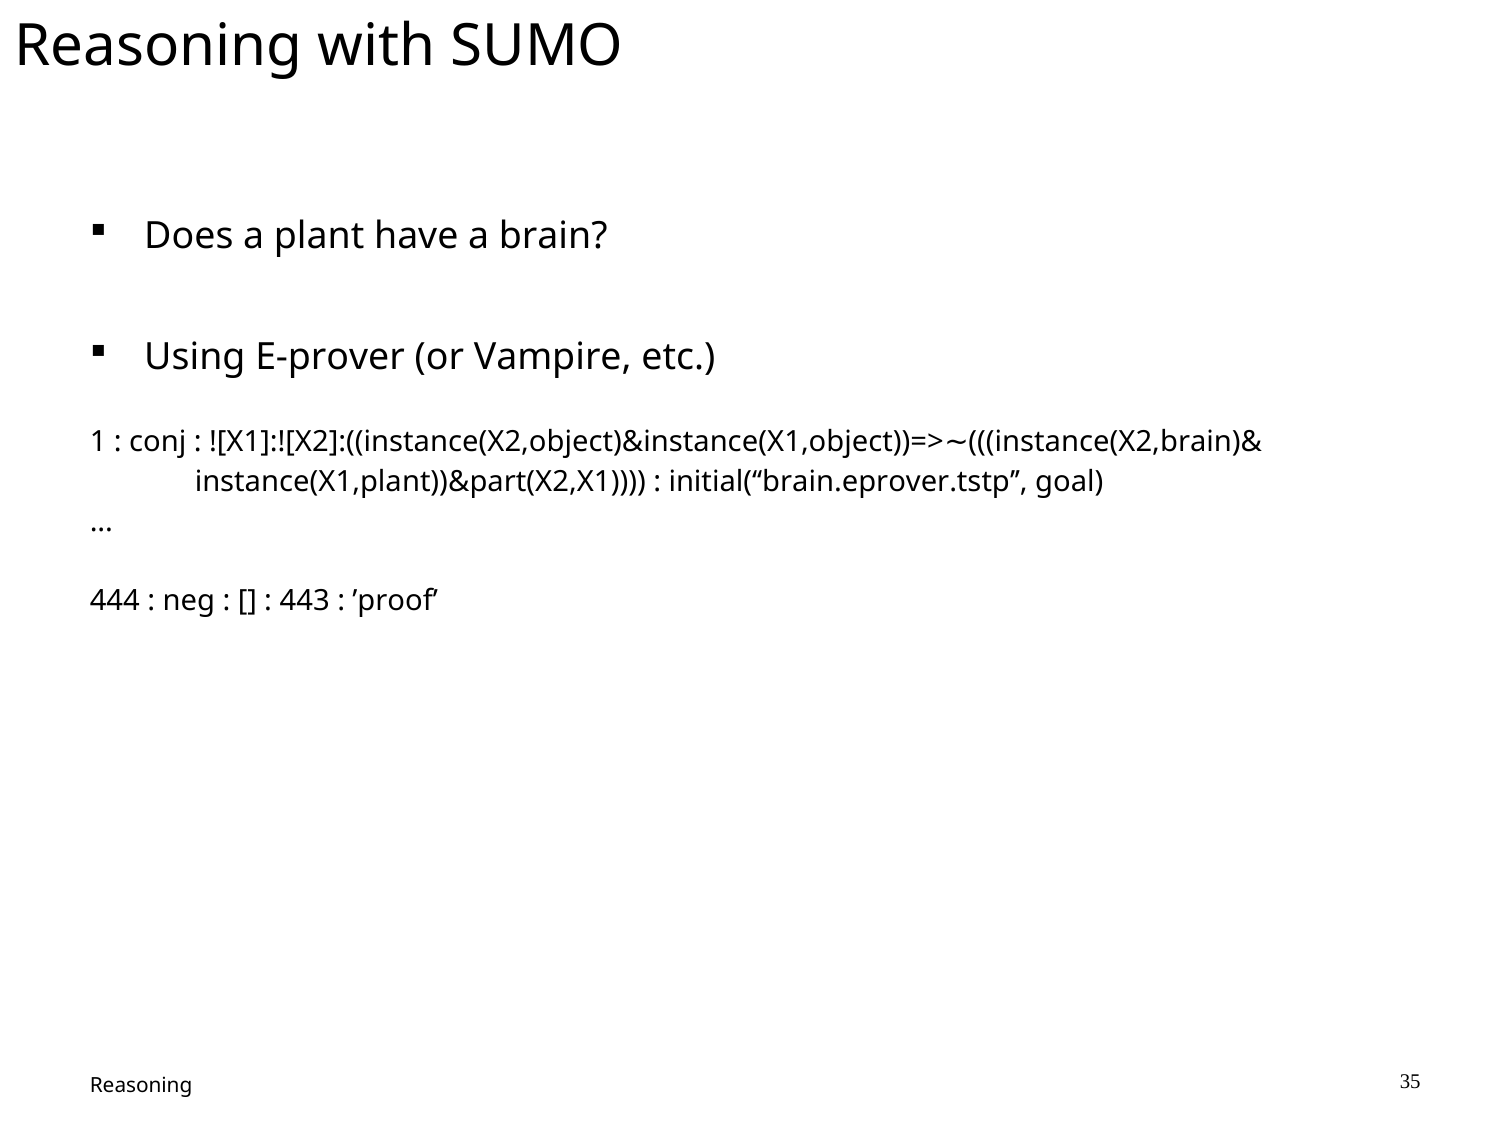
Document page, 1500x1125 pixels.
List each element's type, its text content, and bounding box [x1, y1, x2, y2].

list Does a plant have a brain? Using E-prover (or Vampire, etc.) 1 : conj : ![X1]:![X2]:((instance(X2,object)&instance(X1,object))=>∼(((instance(X2,brain)& instance(X1,plant))&part(X2,X1)))) : initial(‘‘brain.eprover.tstp’’, goal) ... 444 : neg : [] : 443 : ’proof’ [75, 112, 1438, 1001]
title Reasoning with SUMO [0, 0, 1500, 91]
